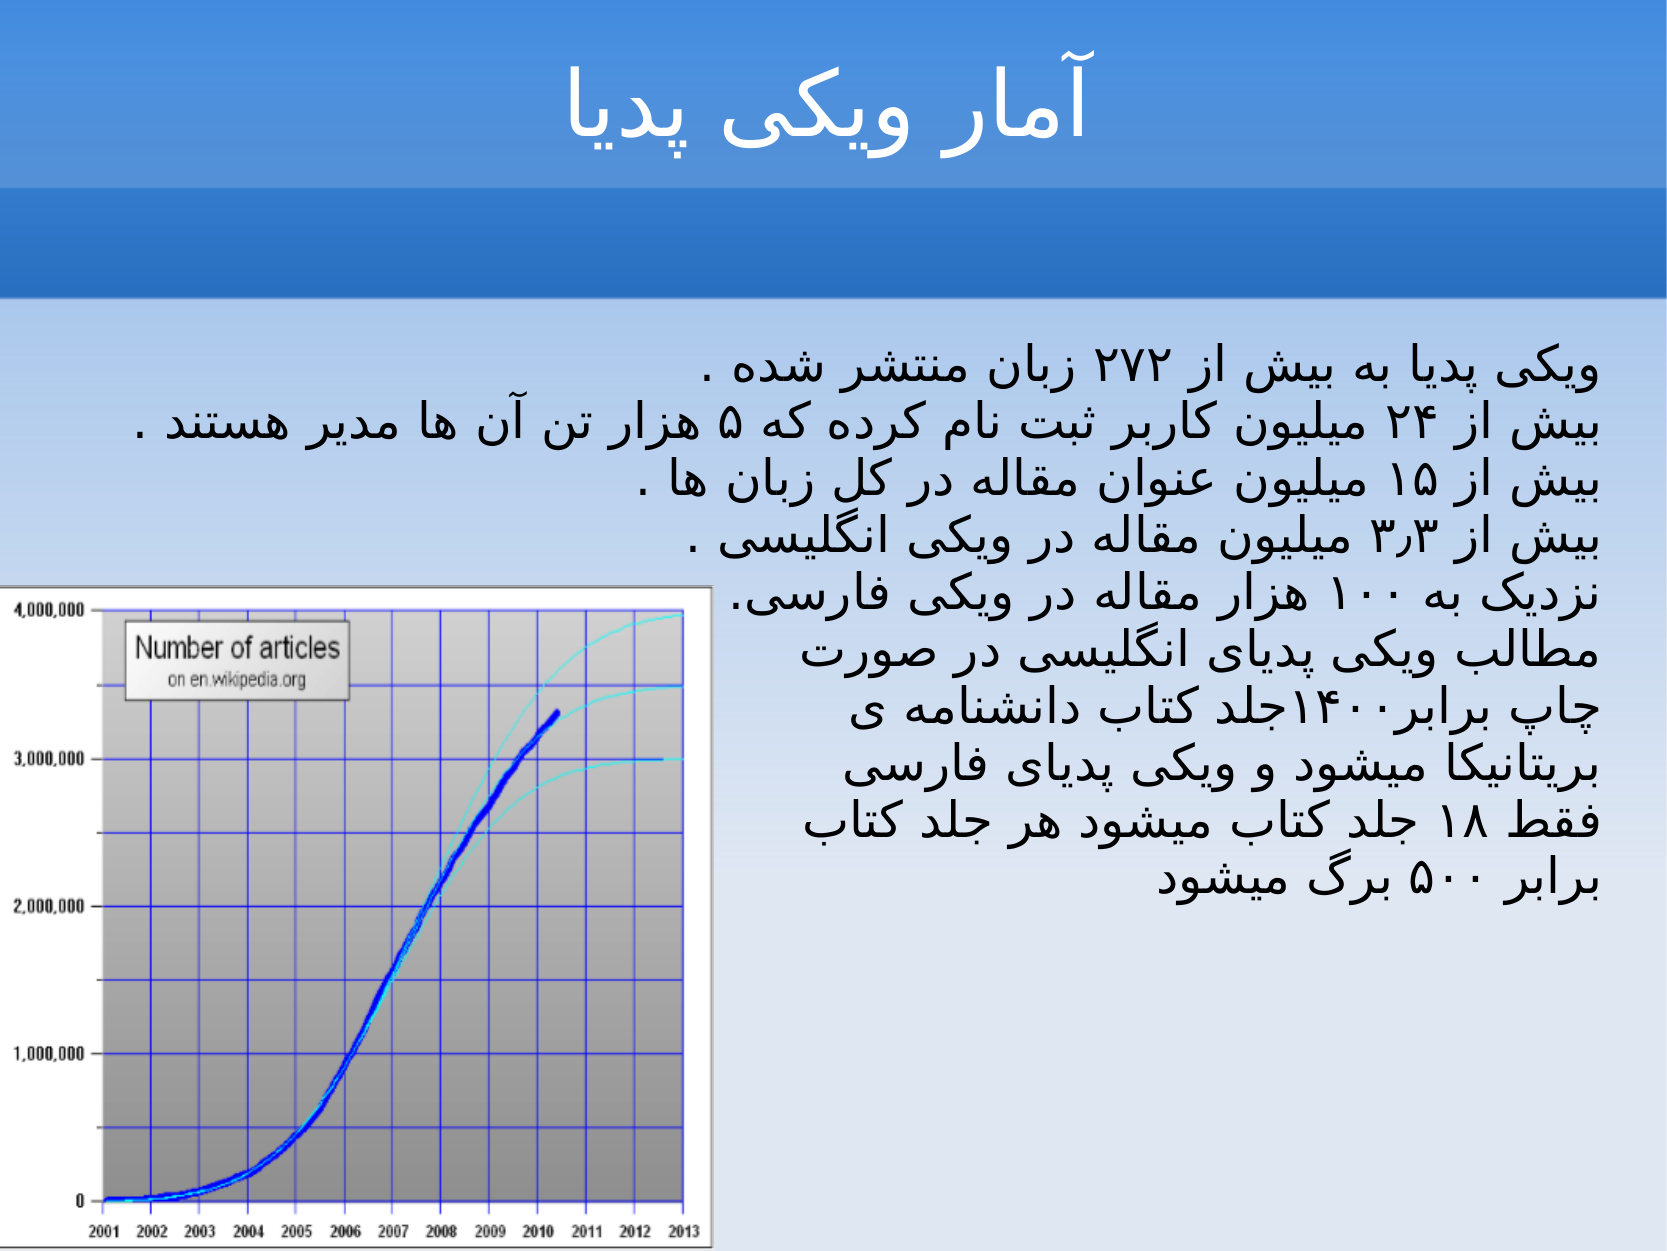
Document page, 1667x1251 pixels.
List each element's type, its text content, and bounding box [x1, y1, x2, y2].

title آمار ویکی پدیا [58, 9, 1597, 202]
picture [0, 0, 1667, 1251]
subtitle ویکی پدیا به بیش از ۲۷۲ زبان منتشر شده . بیش از ۲۴ میلیون کاربر ثبت نام کرده که ۵ هزار تن آن ها مدیر هستند . بیش از ۱۵ میلیون عنوان مقاله در کل زبان ها . بیش از ۳٫۳ میلیون مقاله در ویکی انگلیسی . نزدیک به ۱۰۰ هزار مقاله در ویکی فارسی. مطالب ویکی پدیای انگلیسی در صورت چاپ برابر۱۴۰۰جلد کتاب دانشنامه ی بریتانیکا میشود و ویکی پدیای فارسی فقط ۱۸ جلد کتاب میشود هر جلد کتاب برابر ۵۰۰ برگ میشود [64, 301, 1603, 1111]
